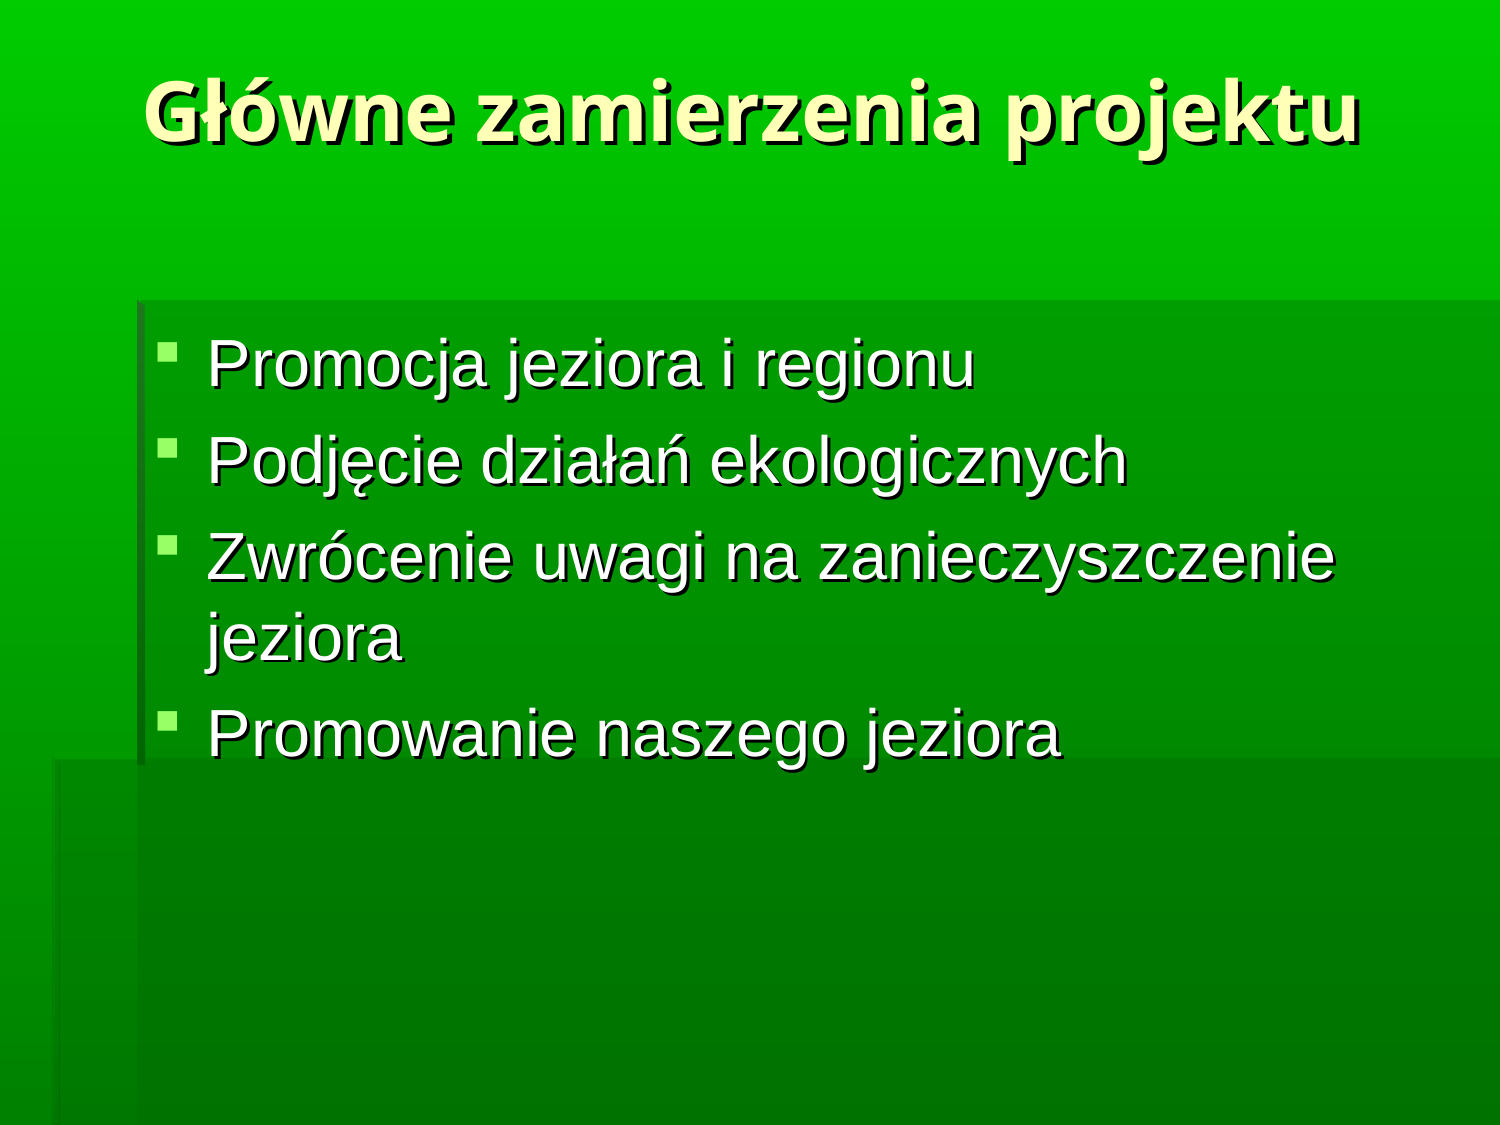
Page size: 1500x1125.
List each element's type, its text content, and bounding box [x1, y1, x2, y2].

list Promocja jeziora i regionu Podjęcie działań ekologicznych Zwrócenie uwagi na zanieczyszczenie jeziora Promowanie naszego jeziora [137, 312, 1451, 1000]
title Główne zamierzenia projektu [75, 0, 1451, 316]
